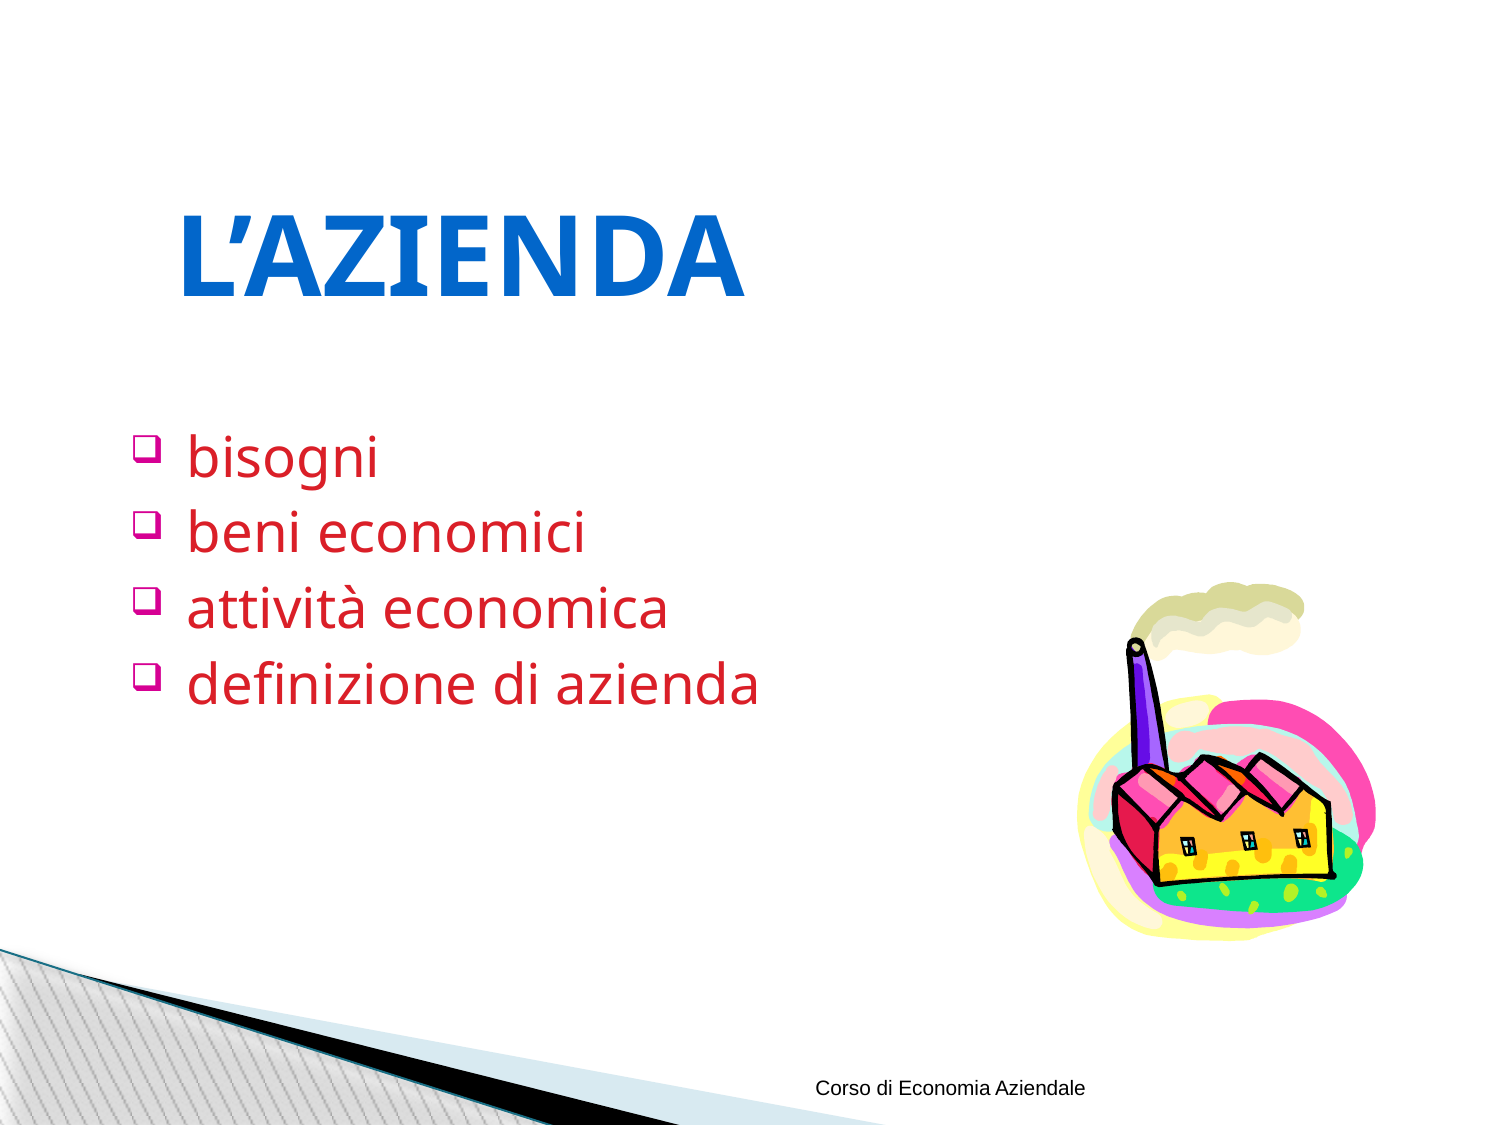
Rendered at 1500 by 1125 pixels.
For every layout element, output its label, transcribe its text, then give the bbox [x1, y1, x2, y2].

subtitle bisogni beni economici attività economica definizione di azienda [112, 420, 1223, 811]
title L’AZIENDA [159, 172, 1140, 331]
footer Corso di Economia Aziendale [572, 1046, 1101, 1107]
chart [1069, 574, 1384, 950]
